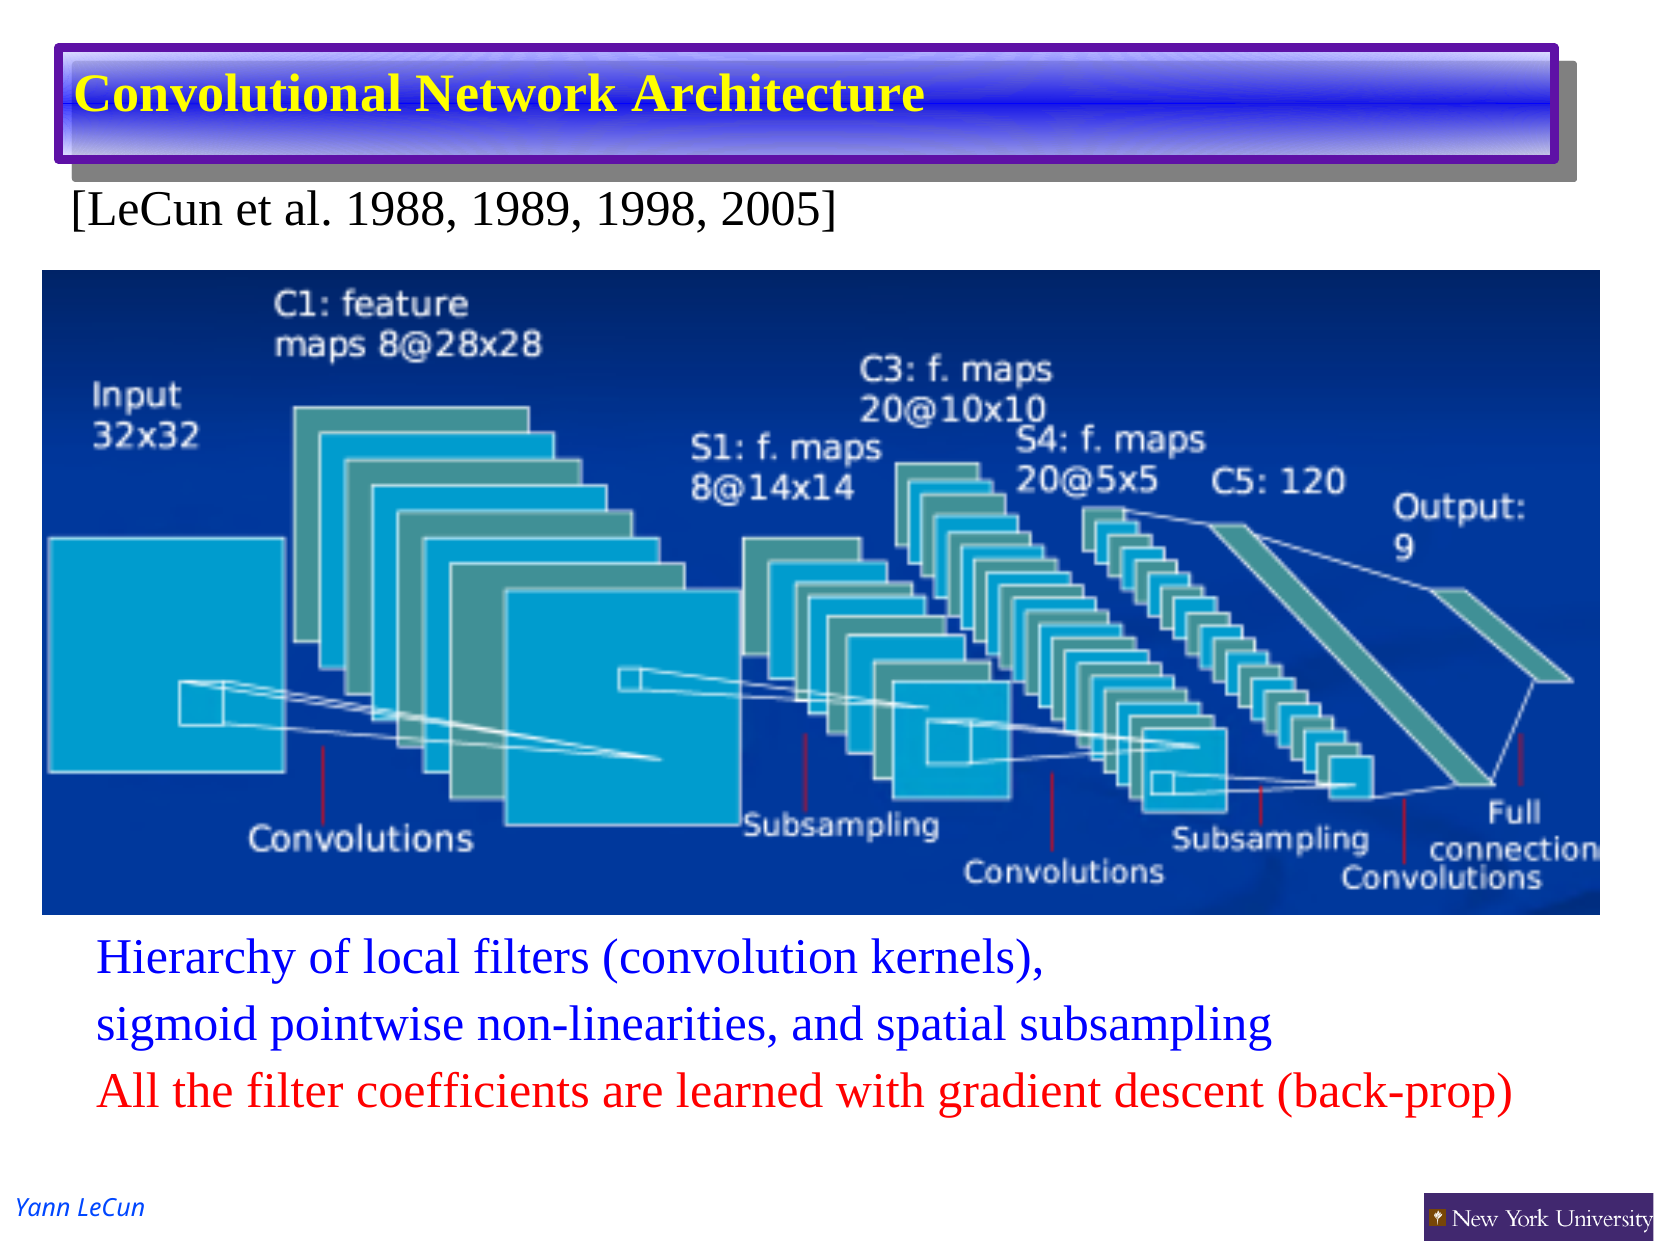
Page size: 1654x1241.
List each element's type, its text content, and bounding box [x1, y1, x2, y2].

text_box [LeCun et al. 1988, 1989, 1998, 2005] [70, 180, 838, 251]
text_box Hierarchy of local filters (convolution kernels), sigmoid pointwise non-linearities, and spatial subsampling All the filter coefficients are learned with gradient descent (back-prop) [95, 928, 1527, 1161]
text_box Convolutional Network Architecture [58, 47, 1555, 160]
picture [1424, 1193, 1654, 1241]
picture [42, 270, 1600, 916]
